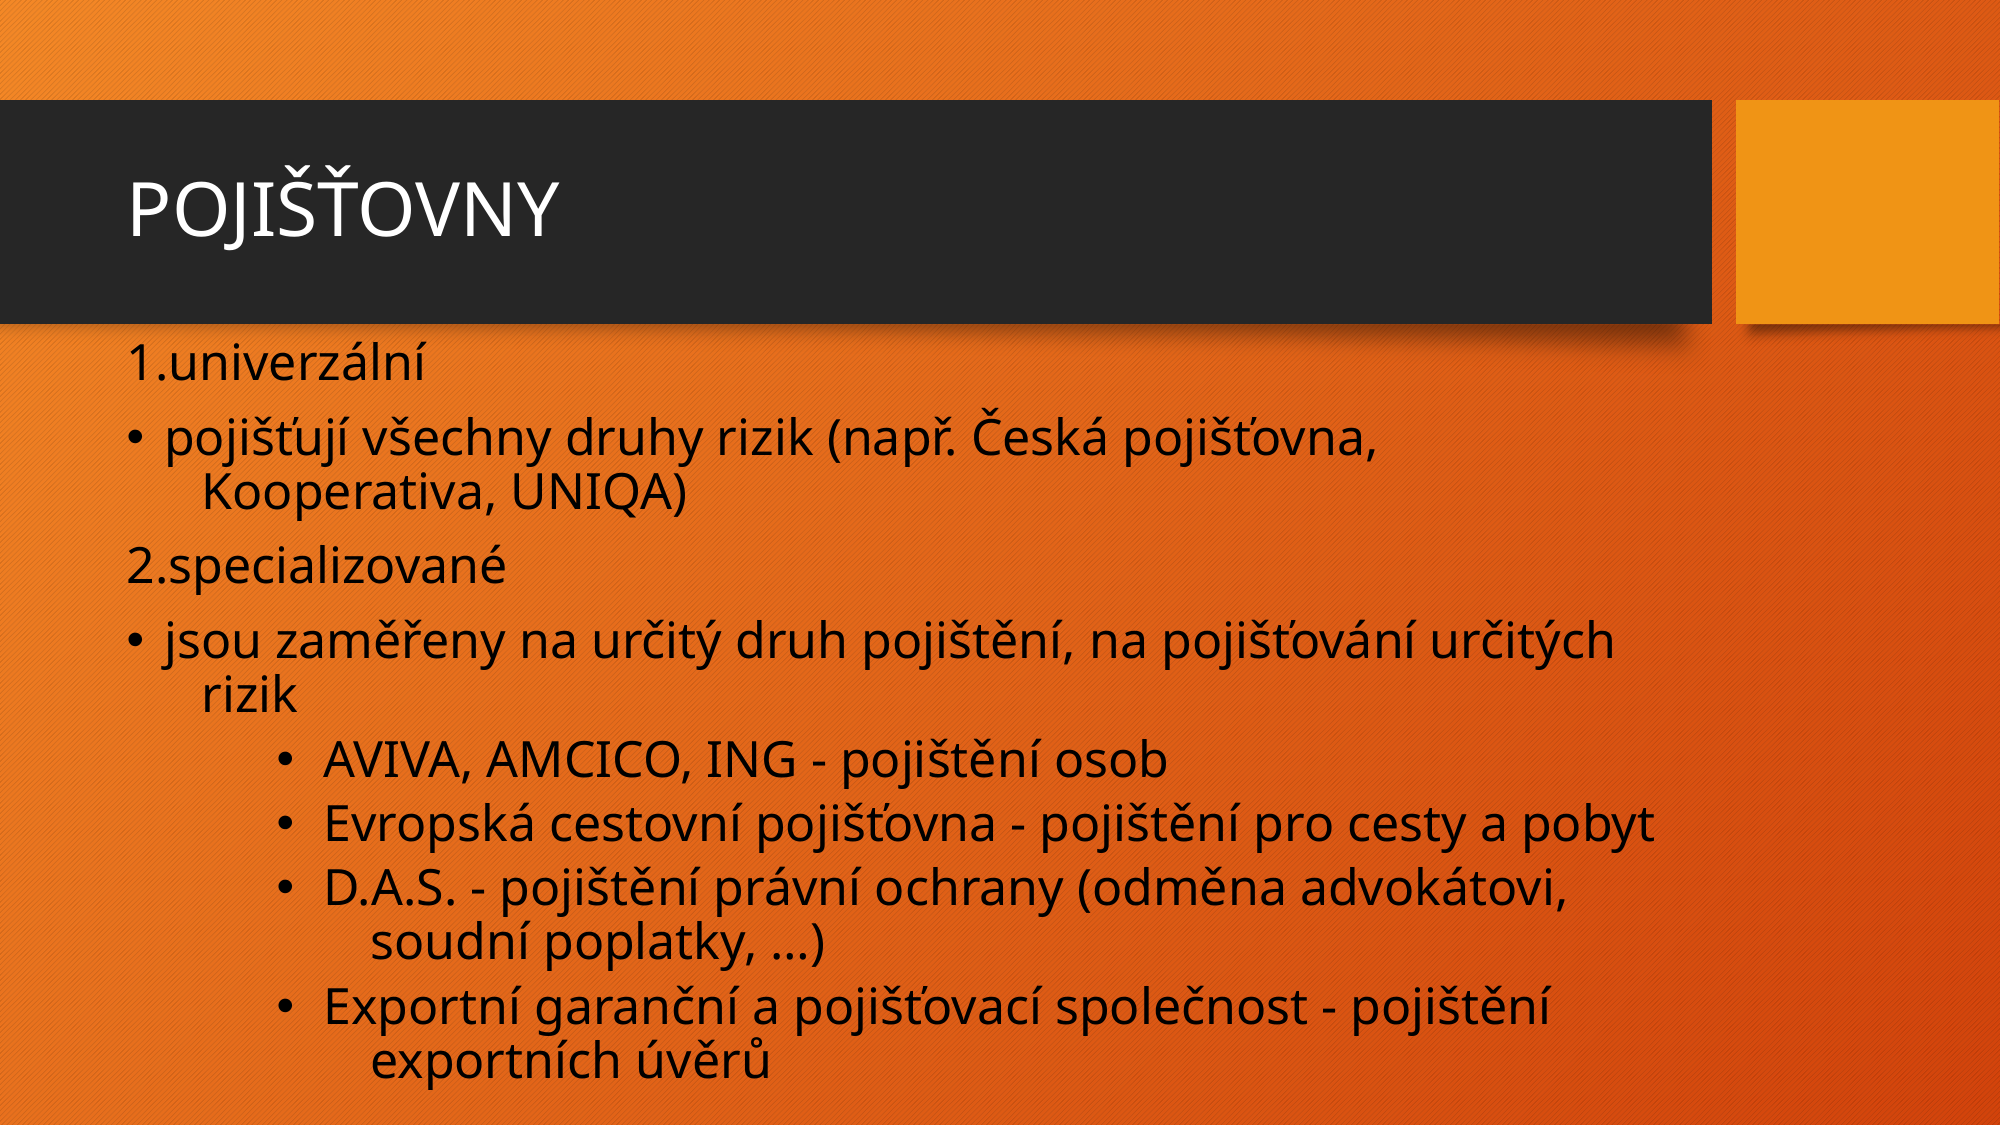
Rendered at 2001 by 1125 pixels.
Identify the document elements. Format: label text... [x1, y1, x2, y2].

title POJIŠŤOVNY [111, 123, 1689, 301]
list univerzální pojišťují všechny druhy rizik (např. Česká pojišťovna, Kooperativa, UNIQA) specializované jsou zaměřeny na určitý druh pojištění, na pojišťování určitých rizik AVIVA, AMCICO, ING - pojištění osob Evropská cestovní pojišťovna - pojištění pro cesty a pobyt D.A.S. - pojištění právní ochrany (odměna advokátovi, soudní poplatky, …) Exportní garanční a pojišťovací společnost - pojištění exportních úvěrů [111, 329, 1689, 1125]
